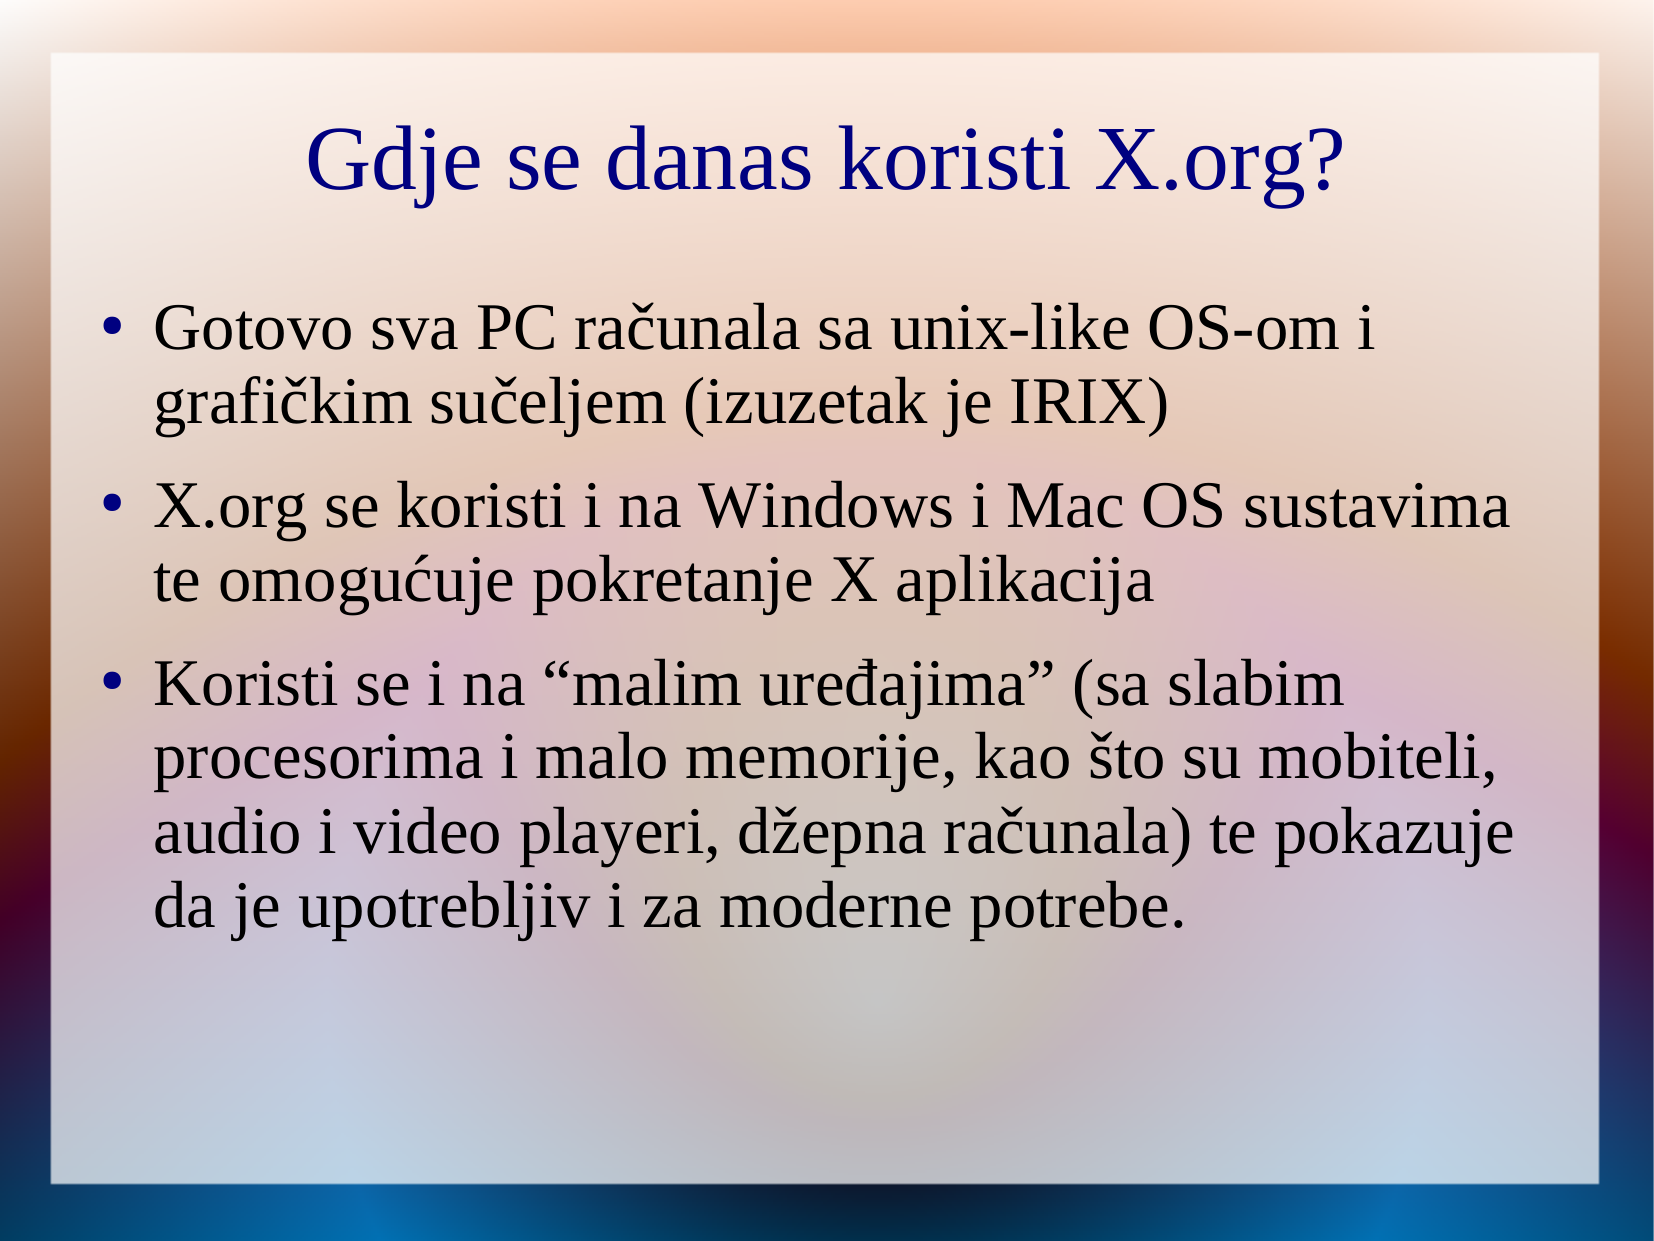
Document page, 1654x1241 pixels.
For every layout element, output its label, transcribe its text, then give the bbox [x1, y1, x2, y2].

title Gdje se danas koristi X.org? [82, 62, 1571, 256]
picture [0, 0, 1654, 1241]
list Gotovo sva PC računala sa unix-like OS-om i grafičkim sučeljem (izuzetak je IRIX) X.org se koristi i na Windows i Mac OS sustavima te omogućuje pokretanje X aplikacija Koristi se i na “malim uređajima” (sa slabim procesorima i malo memorije, kao što su mobiteli, audio i video playeri, džepna računala) te pokazuje da je upotrebljiv i za moderne potrebe. [82, 290, 1571, 1094]
